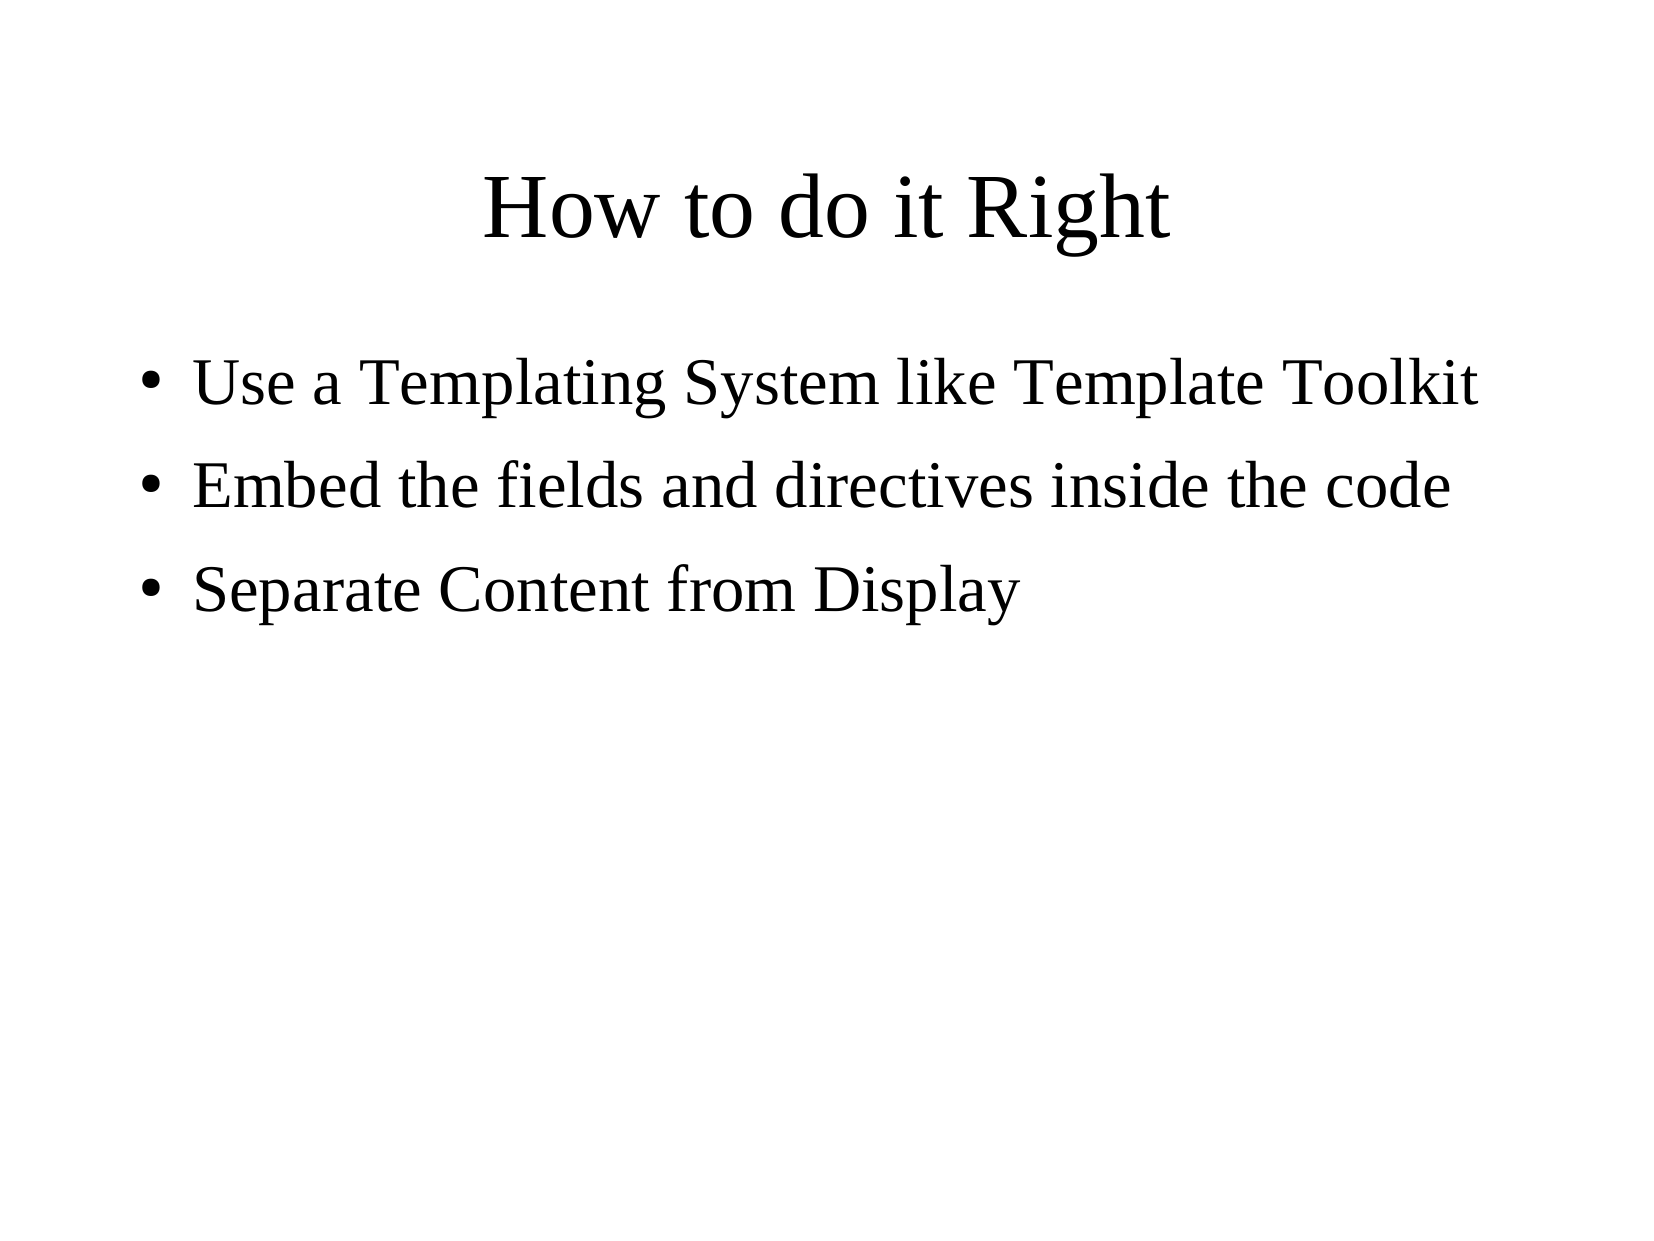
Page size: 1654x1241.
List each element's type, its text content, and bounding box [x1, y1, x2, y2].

title How to do it Right [121, 102, 1534, 311]
list Use a Templating System like Template Toolkit Embed the fields and directives inside the code Separate Content from Display [121, 344, 1534, 1127]
